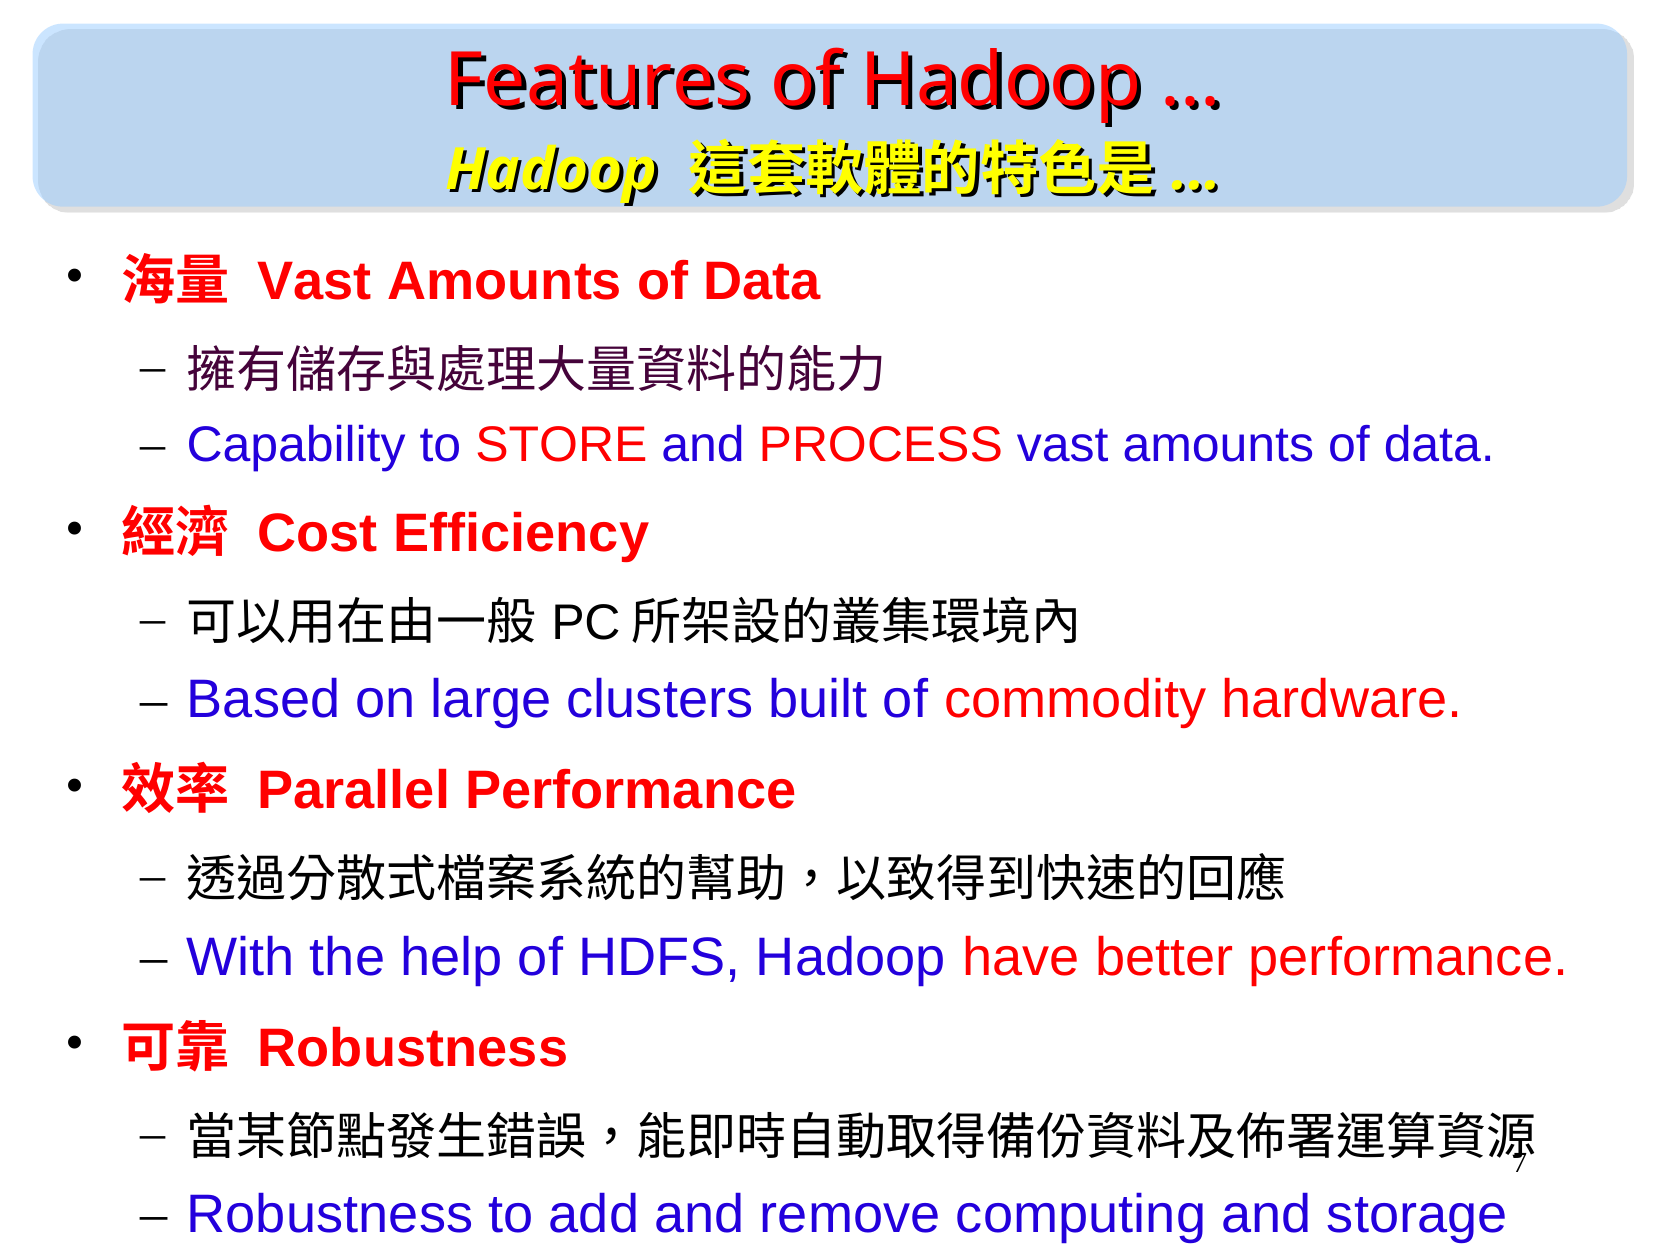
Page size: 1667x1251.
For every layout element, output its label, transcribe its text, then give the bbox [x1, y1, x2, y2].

list 海量 Vast Amounts of Data 擁有儲存與處理大量資料的能力 Capability to STORE and PROCESS vast amounts of data. 經濟 Cost Efficiency 可以用在由一般PC所架設的叢集環境內 Based on large clusters built of commodity hardware. 效率 Parallel Performance 透過分散式檔案系統的幫助，以致得到快速的回應 With the help of HDFS, Hadoop have better performance. 可靠 Robustness 當某節點發生錯誤，能即時自動取得備份資料及佈署運算資源 Robustness to add and remove computing and storage resource without shutdown entire system. [64, 236, 1613, 1208]
text_box [1542, 23, 1628, 207]
text_box [32, 23, 124, 207]
title Features of Hadoop ... Hadoop 這套軟體的特色是... [124, 20, 1542, 213]
